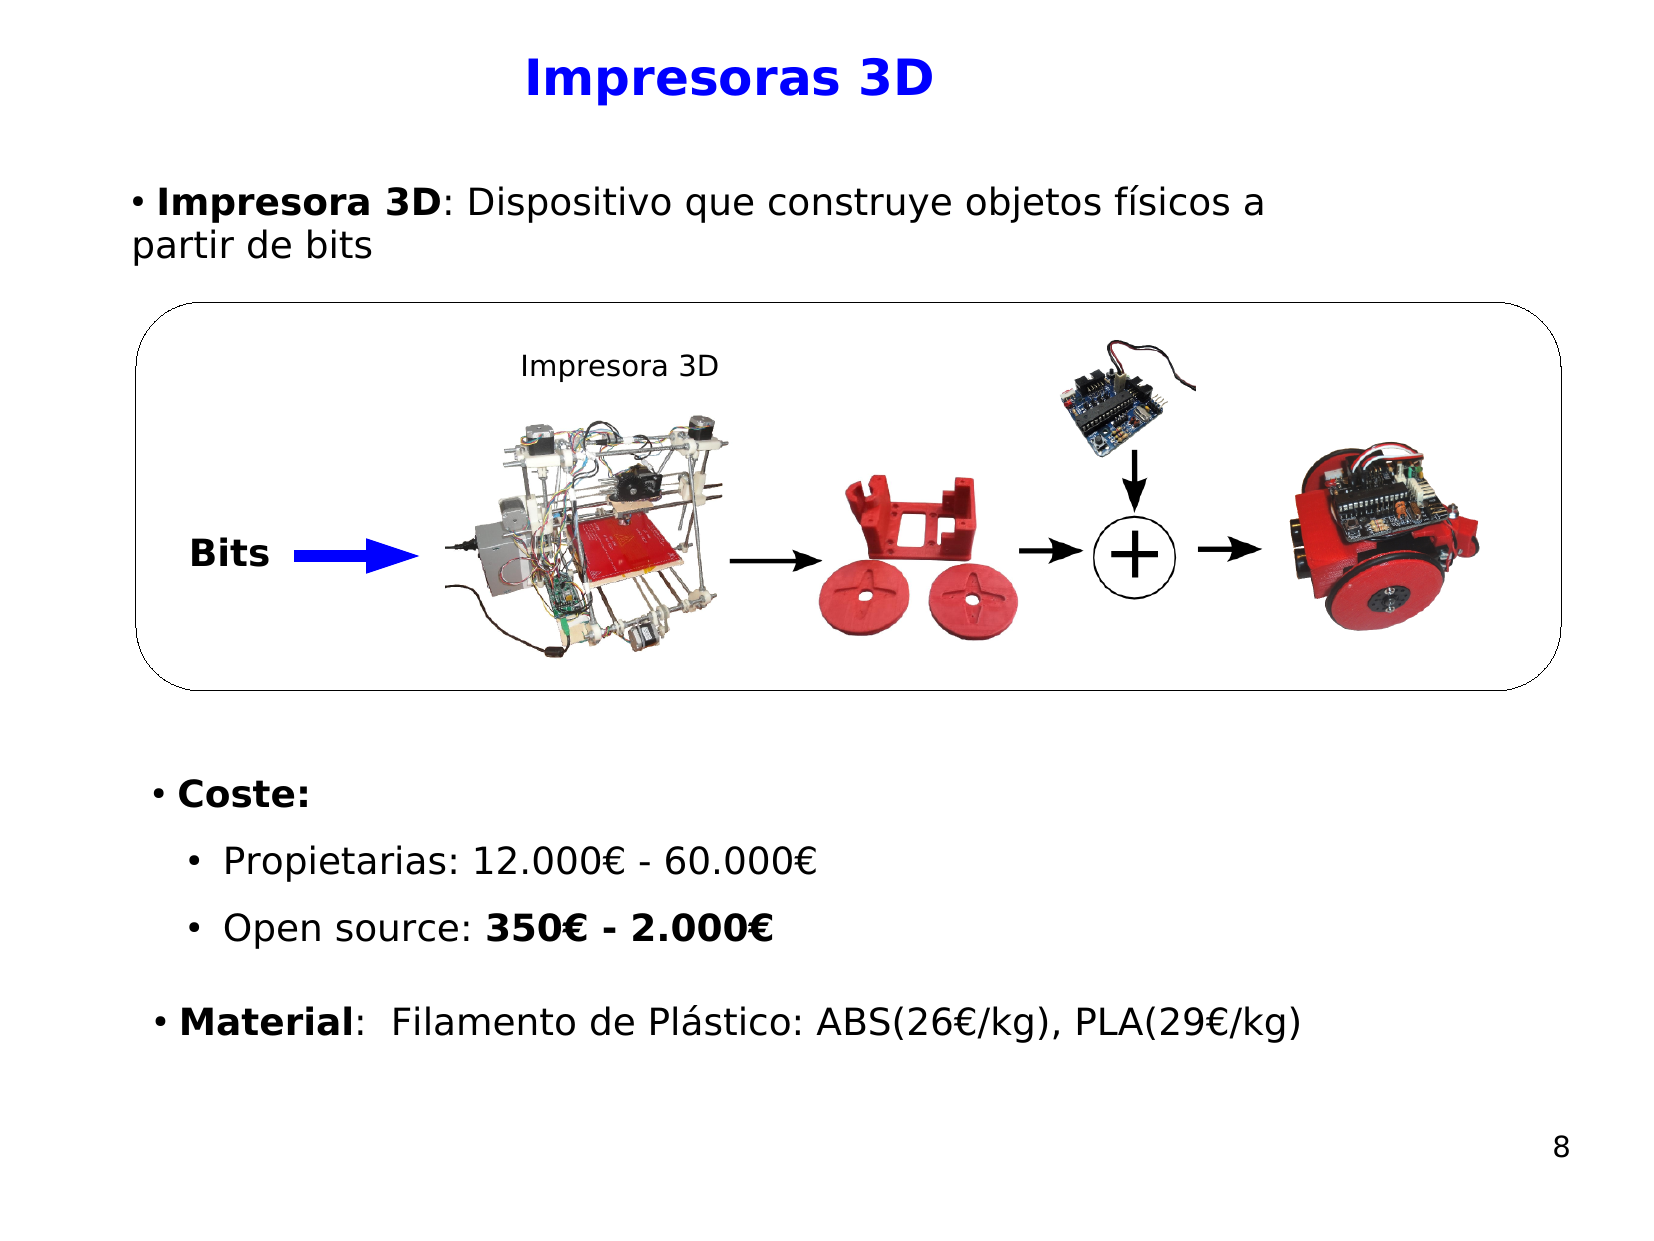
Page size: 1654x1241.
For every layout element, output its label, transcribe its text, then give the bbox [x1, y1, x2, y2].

text_box Coste: Propietarias: 12.000€ - 60.000€ Open source: 350€ - 2.000€ [137, 765, 1207, 958]
text_box Impresora 3D [505, 342, 735, 392]
text_box Material: Filamento de Plástico: ABS(26€/kg), PLA(29€/kg) [138, 993, 1407, 1052]
text_box Impresora 3D: Dispositivo que construye objetos físicos a partir de bits [116, 173, 1384, 276]
text_box Impresoras 3D [509, 41, 1112, 115]
picture [445, 339, 1487, 670]
text_box Bits [174, 524, 286, 584]
